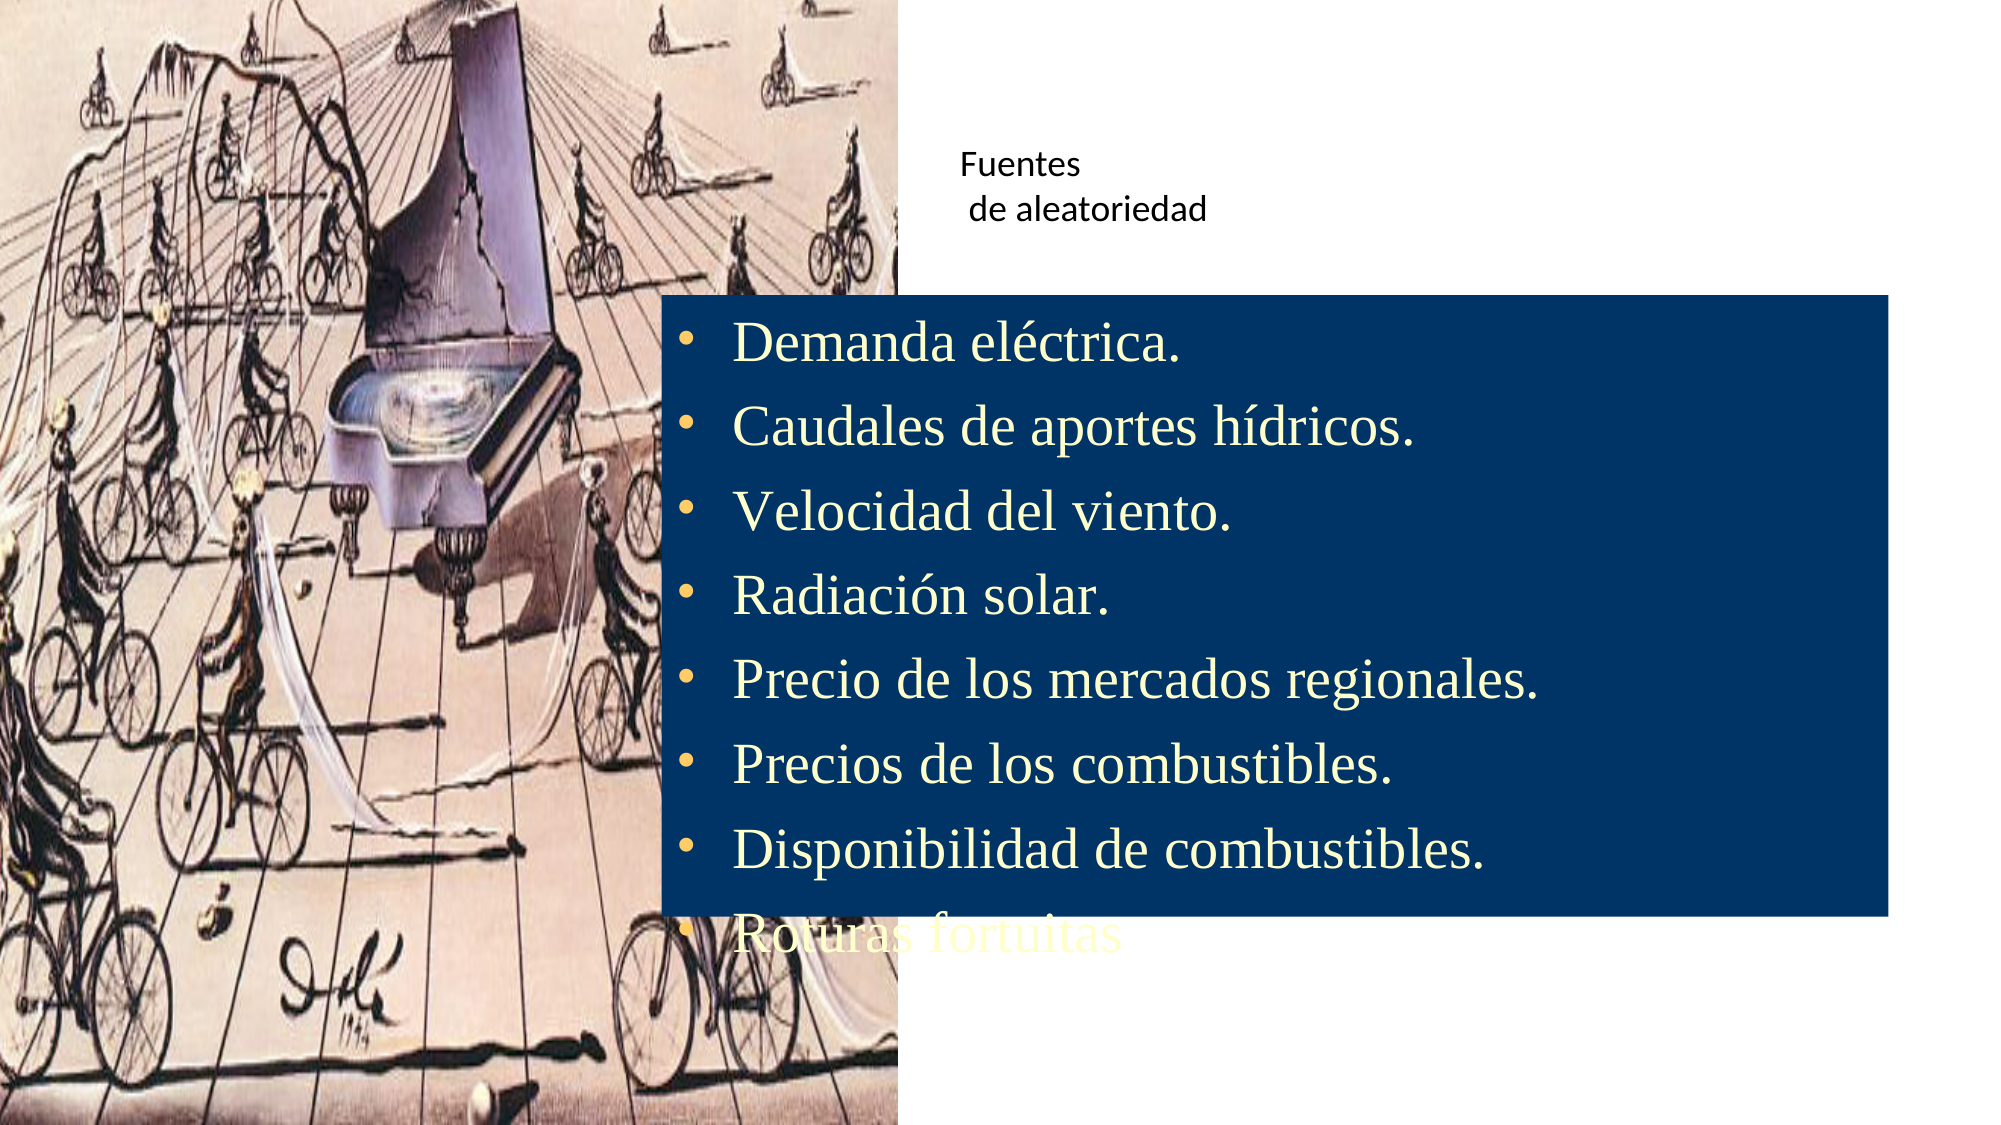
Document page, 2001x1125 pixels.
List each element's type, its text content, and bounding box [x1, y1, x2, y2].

title Fuentes de aleatoriedad [909, 55, 1585, 237]
text_box Demanda eléctrica. Caudales de aportes hídricos. Velocidad del viento. Radiación solar. Precio de los mercados regionales. Precios de los combustibles. Disponibilidad de combustibles. Roturas fortuitas [661, 295, 1889, 917]
picture [744, 917, 758, 933]
picture [0, 0, 898, 1125]
